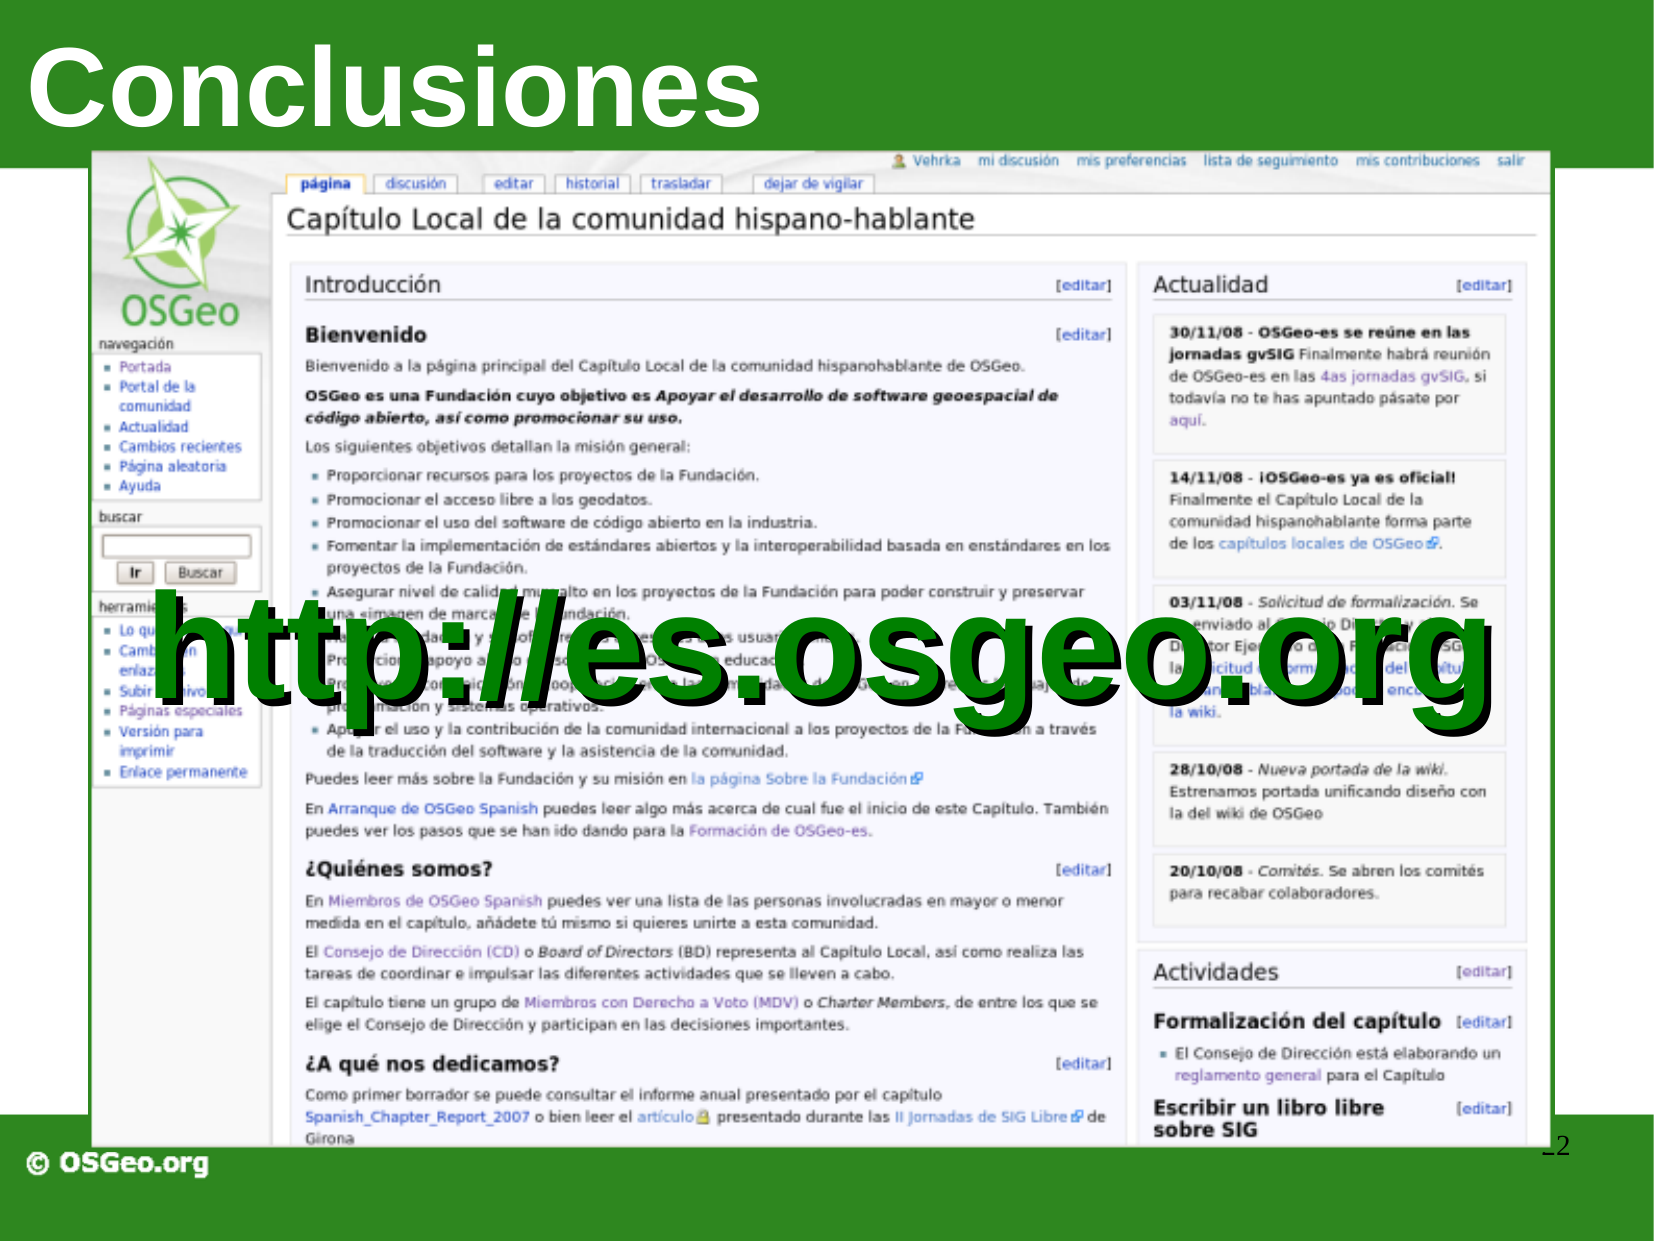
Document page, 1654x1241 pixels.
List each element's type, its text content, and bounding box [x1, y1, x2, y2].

text_box http://es.osgeo.org [130, 555, 1513, 764]
text_box Conclusiones [12, 17, 780, 178]
picture [0, 0, 1654, 1241]
